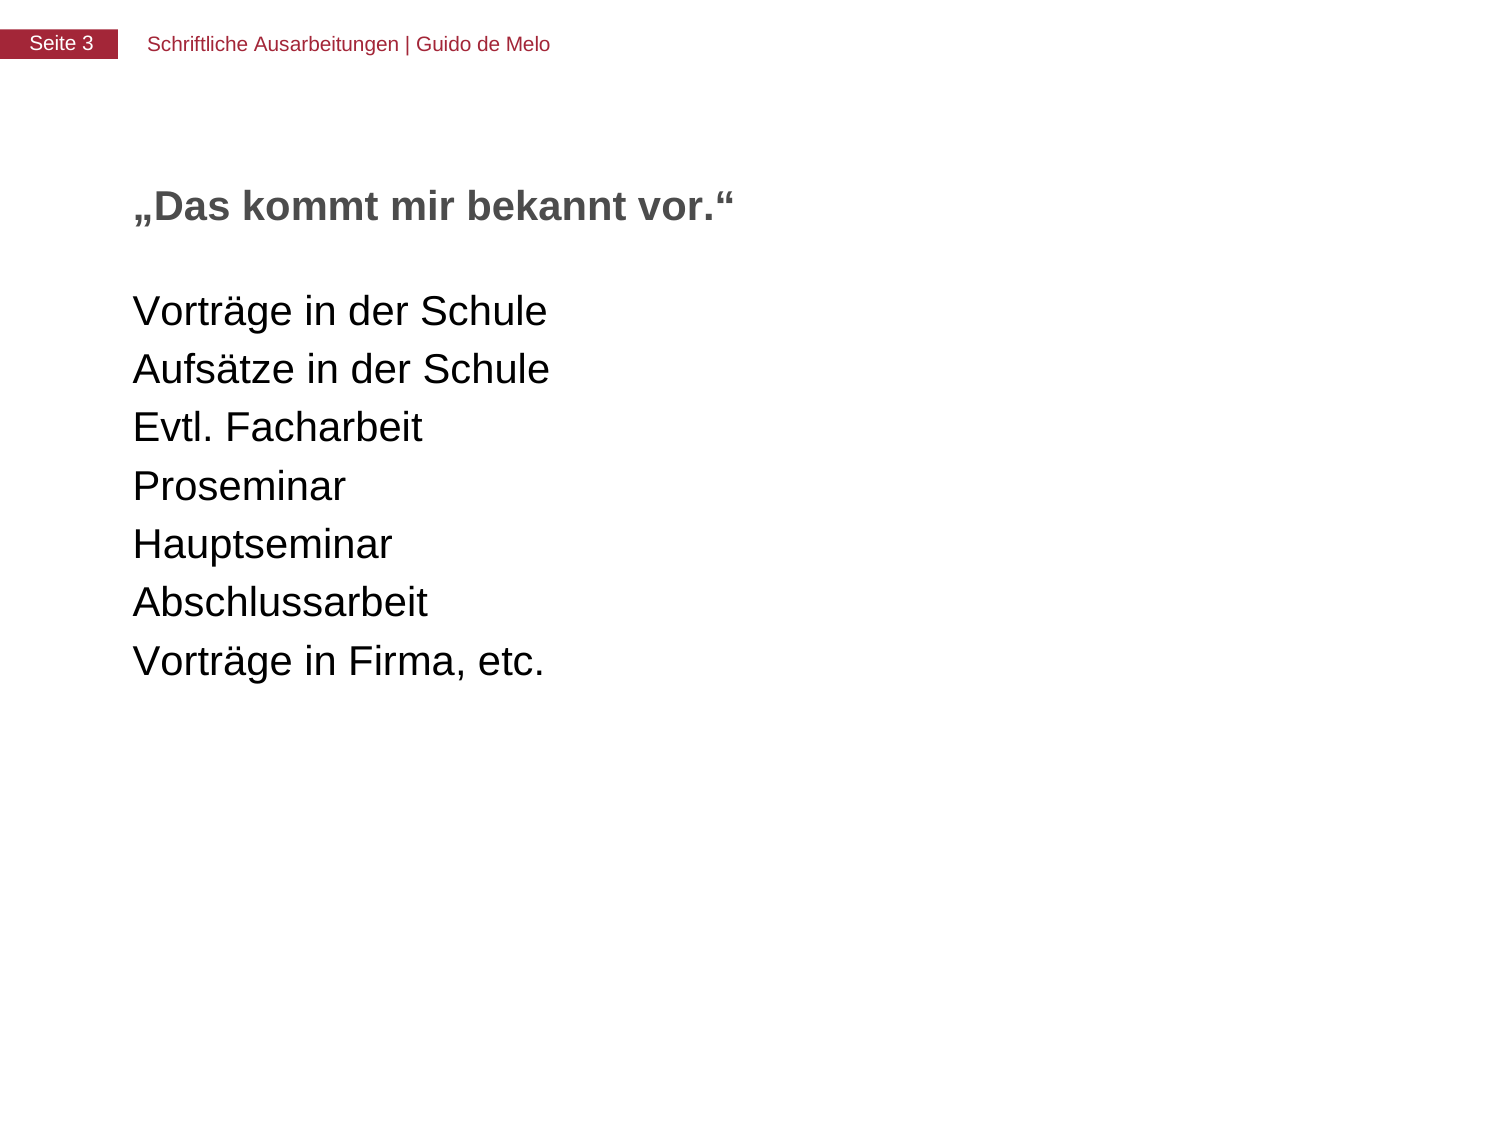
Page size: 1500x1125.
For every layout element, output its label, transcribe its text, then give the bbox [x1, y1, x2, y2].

list Vorträge in der Schule Aufsätze in der Schule Evtl. Facharbeit Proseminar Hauptseminar Abschlussarbeit Vorträge in Firma, etc. [132, 287, 1371, 888]
title „Das kommt mir bekannt vor.“ [132, 149, 1413, 258]
